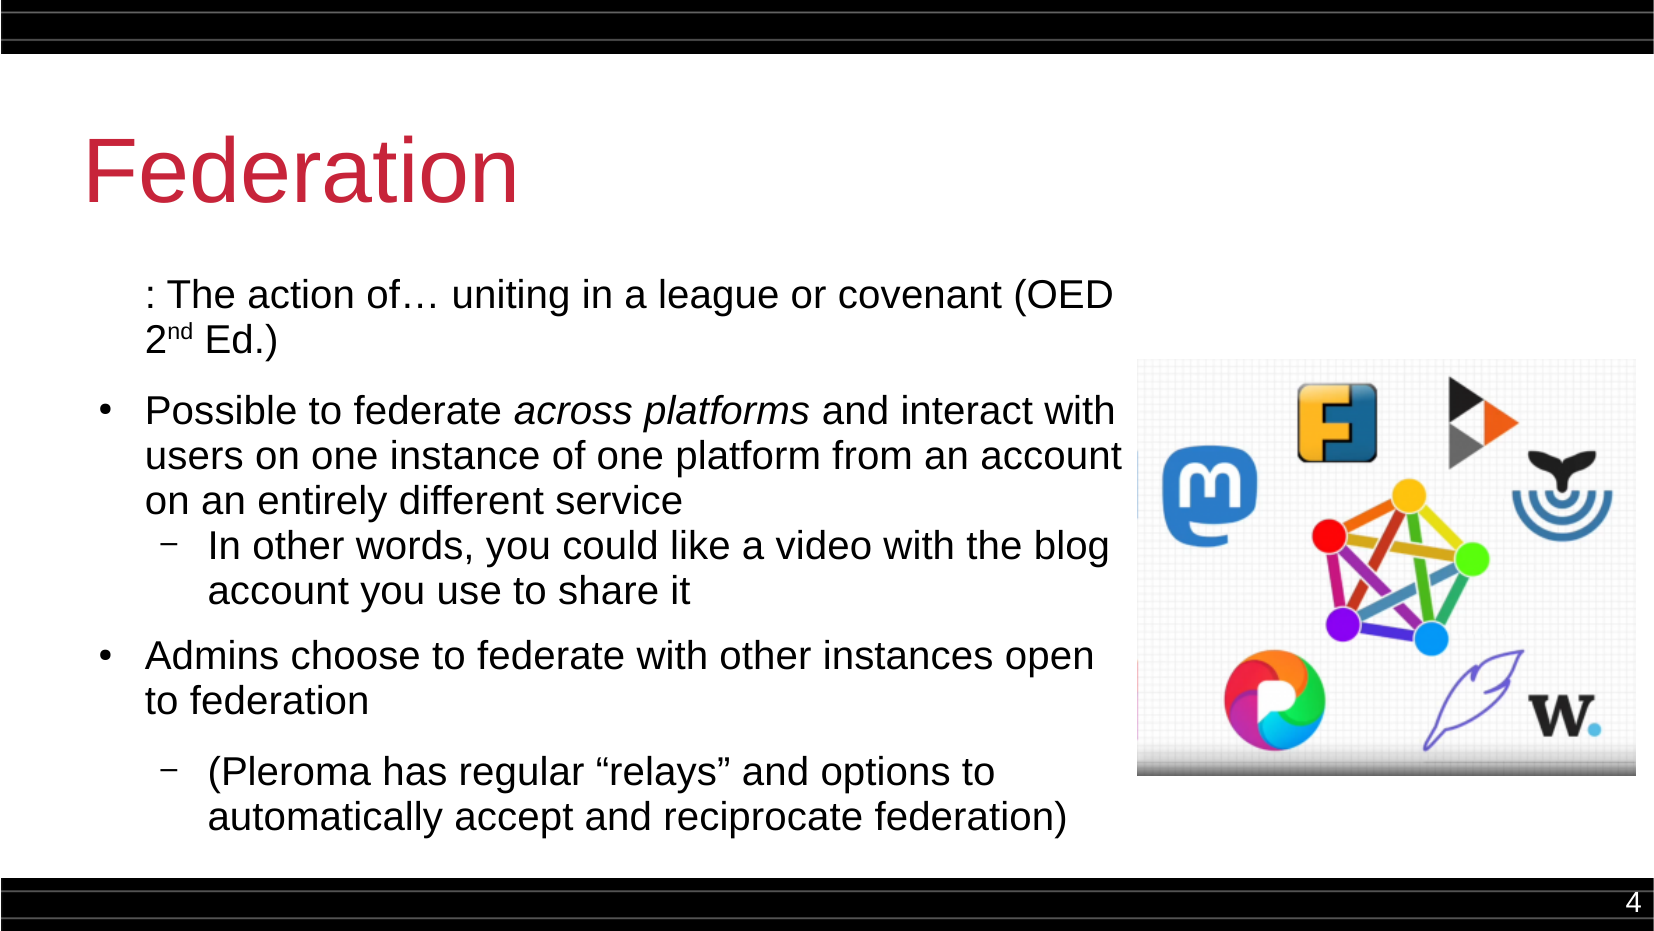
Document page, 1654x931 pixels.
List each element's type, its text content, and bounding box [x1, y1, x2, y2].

picture [1137, 359, 1636, 776]
title Federation [82, 92, 1571, 249]
list : The action of… uniting in a league or covenant (OED 2nd Ed.) Possible to federate across platforms and interact with users on one instance of one platform from an account on an entirely different service In other words, you could like a video with the blog account you use to share it Admins choose to federate with other instances open to federation (Pleroma has regular “relays” and options to automatically accept and reciprocate federation) [82, 271, 1141, 851]
picture [1, 0, 1654, 54]
picture [1, 878, 1654, 931]
